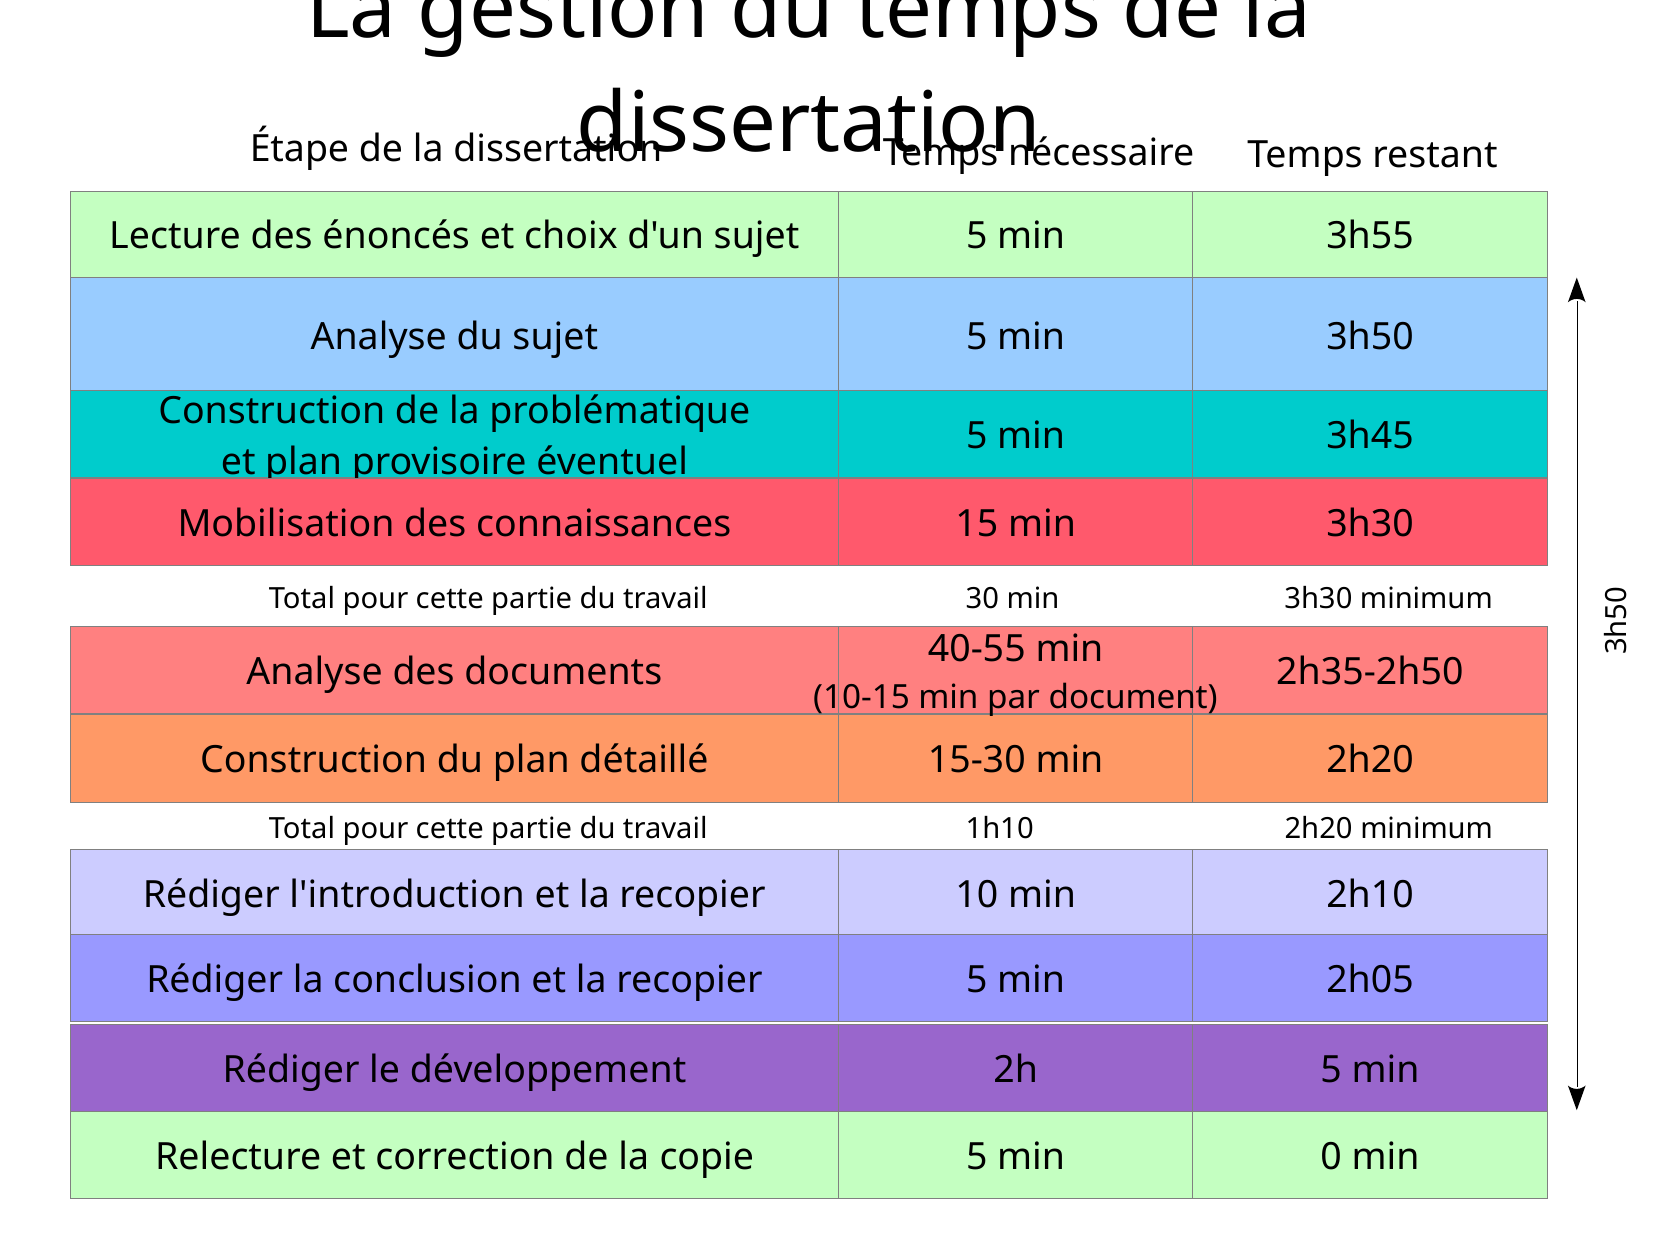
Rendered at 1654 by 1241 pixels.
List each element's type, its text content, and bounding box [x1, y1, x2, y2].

text_box 40-55 min (10-15 min par document) [838, 626, 1193, 714]
text_box 2h20 [1193, 714, 1548, 803]
text_box 5 min [1193, 1024, 1548, 1111]
text_box 10 min [838, 849, 1193, 934]
text_box 3h45 [1193, 390, 1548, 478]
text_box Construction du plan détaillé [70, 714, 838, 803]
text_box 2h20 minimum [1269, 800, 1477, 849]
text_box 3h50 [1193, 277, 1548, 390]
text_box Total pour cette partie du travail [254, 800, 676, 849]
text_box Rédiger la conclusion et la recopier [70, 934, 838, 1022]
text_box Construction de la problématique et plan provisoire éventuel [70, 390, 838, 478]
text_box 0 min [1193, 1111, 1548, 1199]
text_box Relecture et correction de la copie [70, 1111, 838, 1199]
text_box Rédiger l'introduction et la recopier [70, 849, 838, 934]
text_box 15-30 min [838, 714, 1193, 803]
text_box 3h30 [1193, 478, 1548, 566]
text_box 5 min [838, 1111, 1193, 1199]
text_box Temps restant [1232, 119, 1483, 178]
text_box Étape de la dissertation [235, 114, 709, 173]
text_box 3h55 [1193, 191, 1548, 277]
text_box Rédiger le développement [70, 1024, 838, 1111]
text_box 30 min [950, 569, 1063, 619]
text_box Temps nécessaire [868, 118, 1169, 177]
text_box Analyse du sujet [70, 277, 838, 390]
text_box 15 min [838, 478, 1193, 566]
title La gestion du temps de la dissertation [64, 14, 1554, 110]
text_box 2h [838, 1024, 1193, 1111]
text_box 2h35-2h50 [1193, 626, 1548, 714]
text_box Analyse des documents [70, 626, 838, 714]
text_box 2h05 [1193, 934, 1548, 1022]
text_box 5 min [838, 277, 1193, 390]
text_box 5 min [838, 191, 1193, 277]
text_box 2h10 [1193, 849, 1548, 934]
text_box 3h50 [1587, 581, 1636, 670]
text_box Mobilisation des connaissances [70, 478, 838, 566]
text_box 5 min [838, 934, 1193, 1022]
text_box 5 min [838, 390, 1193, 478]
text_box Lecture des énoncés et choix d'un sujet [70, 191, 838, 277]
text_box 1h10 [950, 800, 1040, 849]
text_box 3h30 minimum [1269, 569, 1477, 619]
text_box Total pour cette partie du travail [253, 569, 676, 619]
